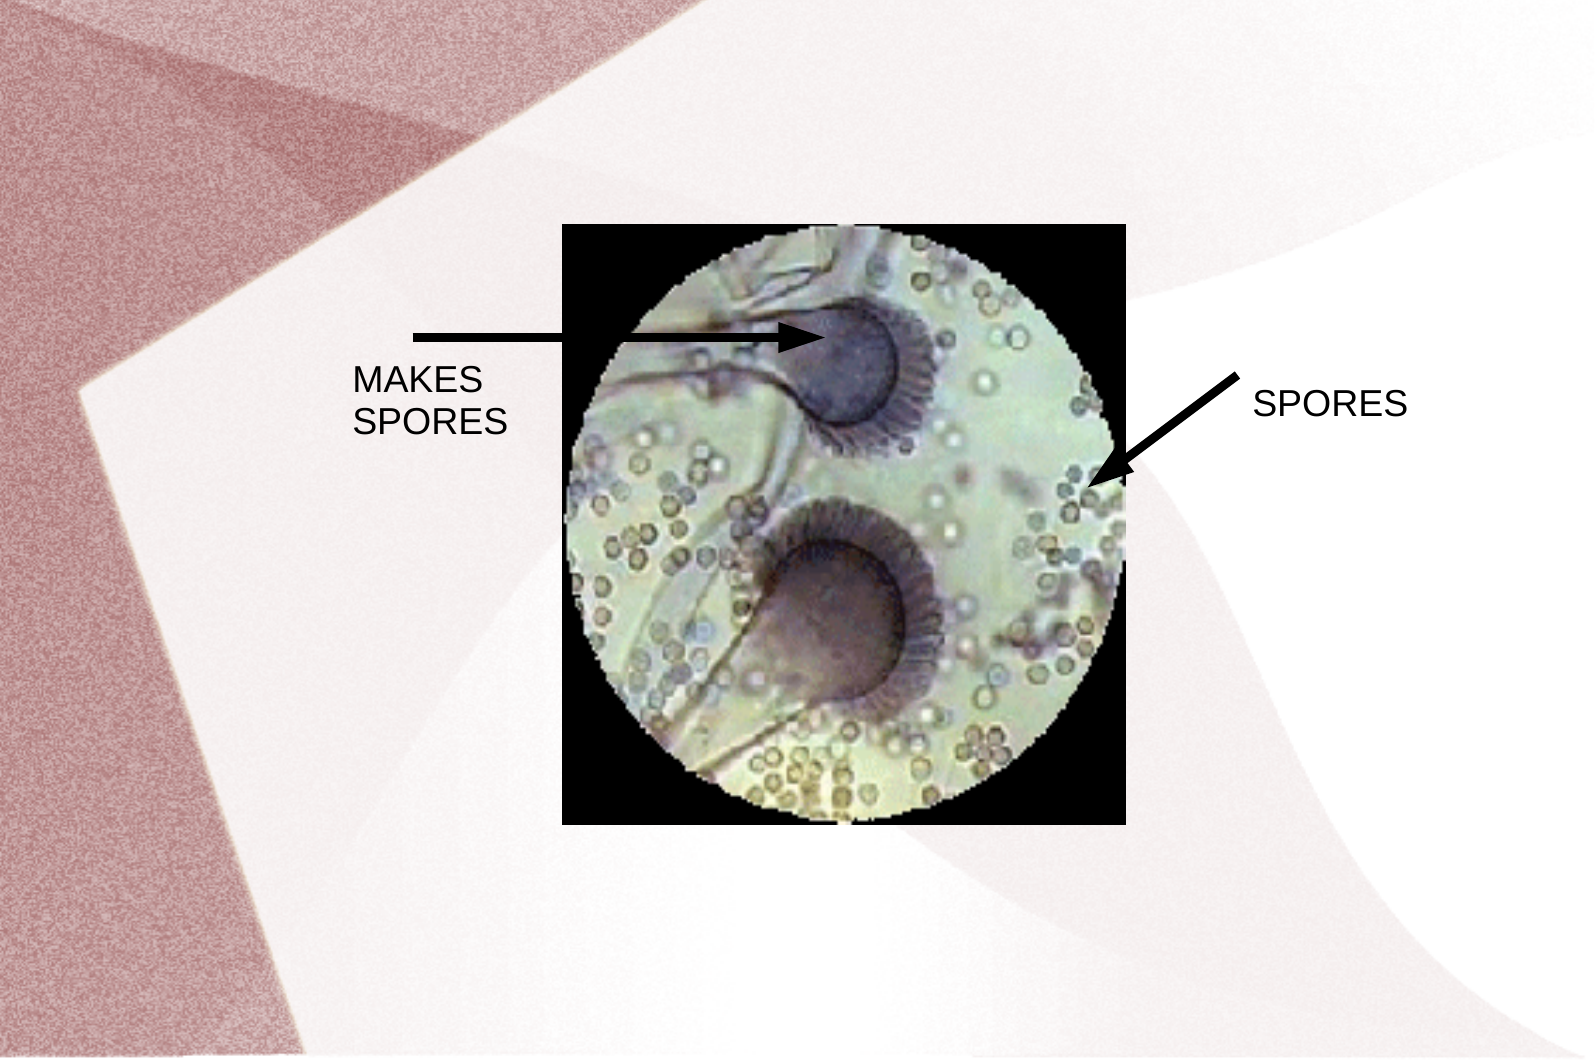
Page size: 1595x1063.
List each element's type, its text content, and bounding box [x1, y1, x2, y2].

picture [0, 0, 1595, 1063]
text_box MAKES SPORES [337, 351, 524, 451]
text_box SPORES [1237, 375, 1424, 432]
